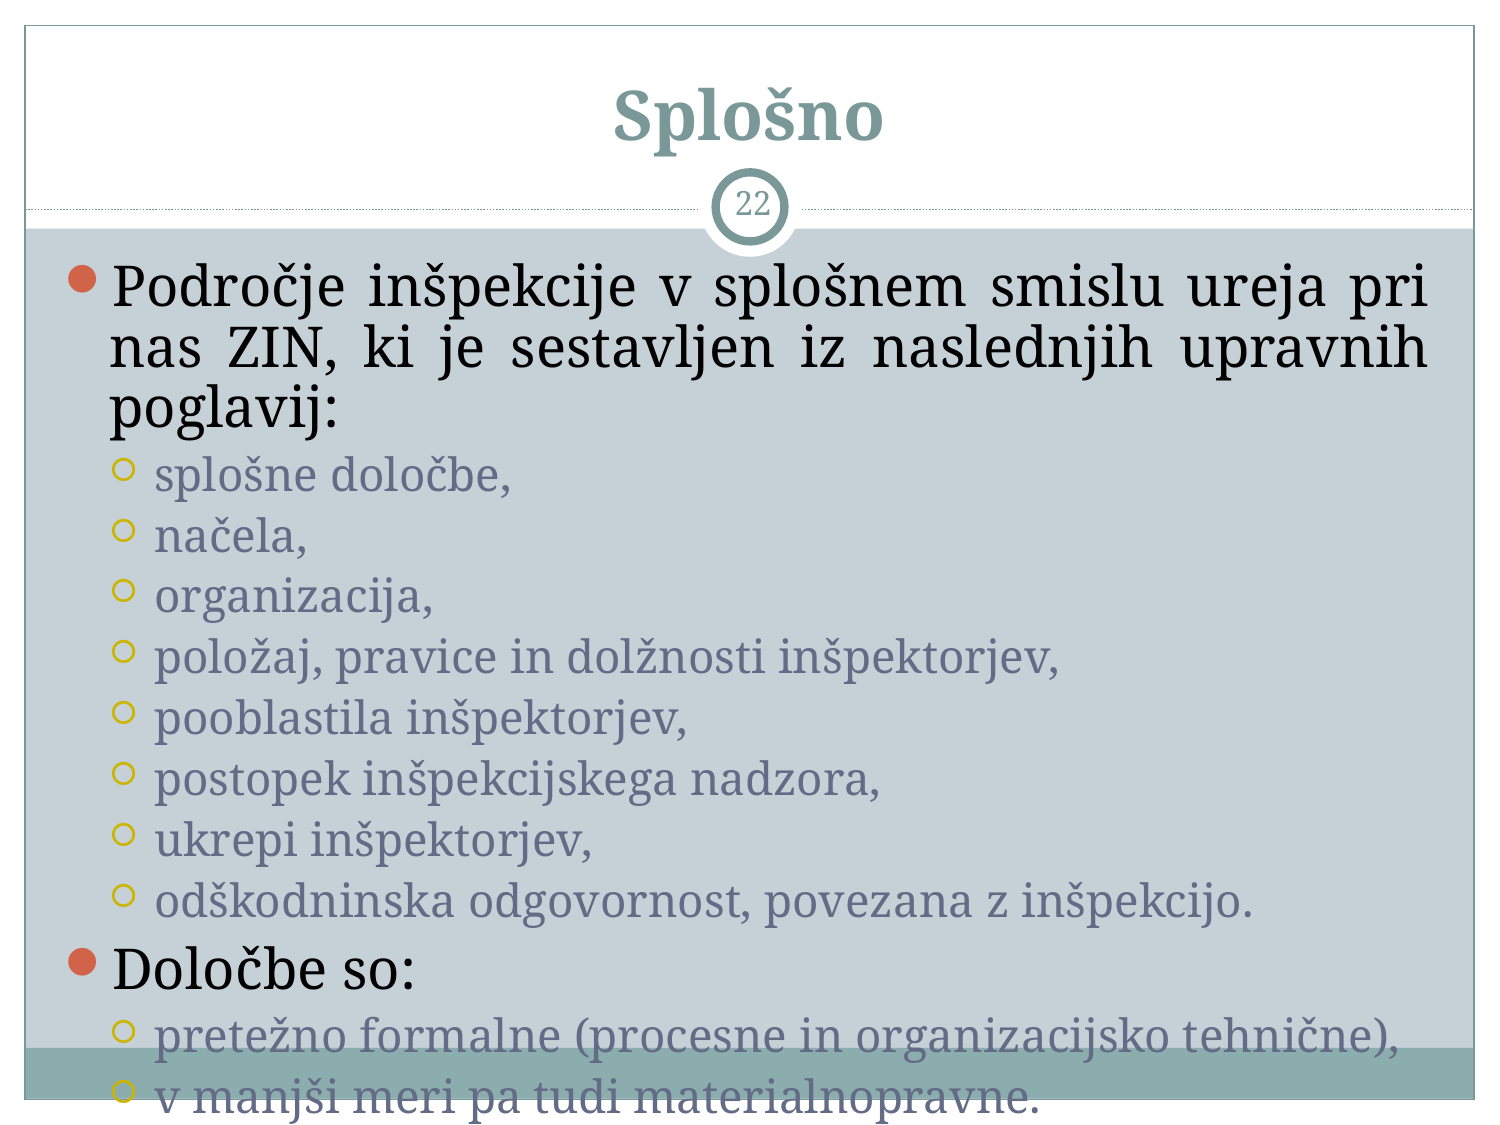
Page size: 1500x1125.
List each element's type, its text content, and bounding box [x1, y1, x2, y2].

list Področje inšpekcije v splošnem smislu ureja pri nas ZIN, ki je sestavljen iz naslednjih upravnih poglavij: splošne določbe, načela, organizacija, položaj, pravice in dolžnosti inšpektorjev, pooblastila inšpektorjev, postopek inšpekcijskega nadzora, ukrepi inšpektorjev, odškodninska odgovornost, povezana z inšpekcijo. Določbe so: pretežno formalne (procesne in organizacijsko tehnične), v manjši meri pa tudi materialnopravne. [49, 250, 1445, 1071]
text_box <number> [715, 168, 791, 241]
title Splošno [49, 37, 1450, 162]
